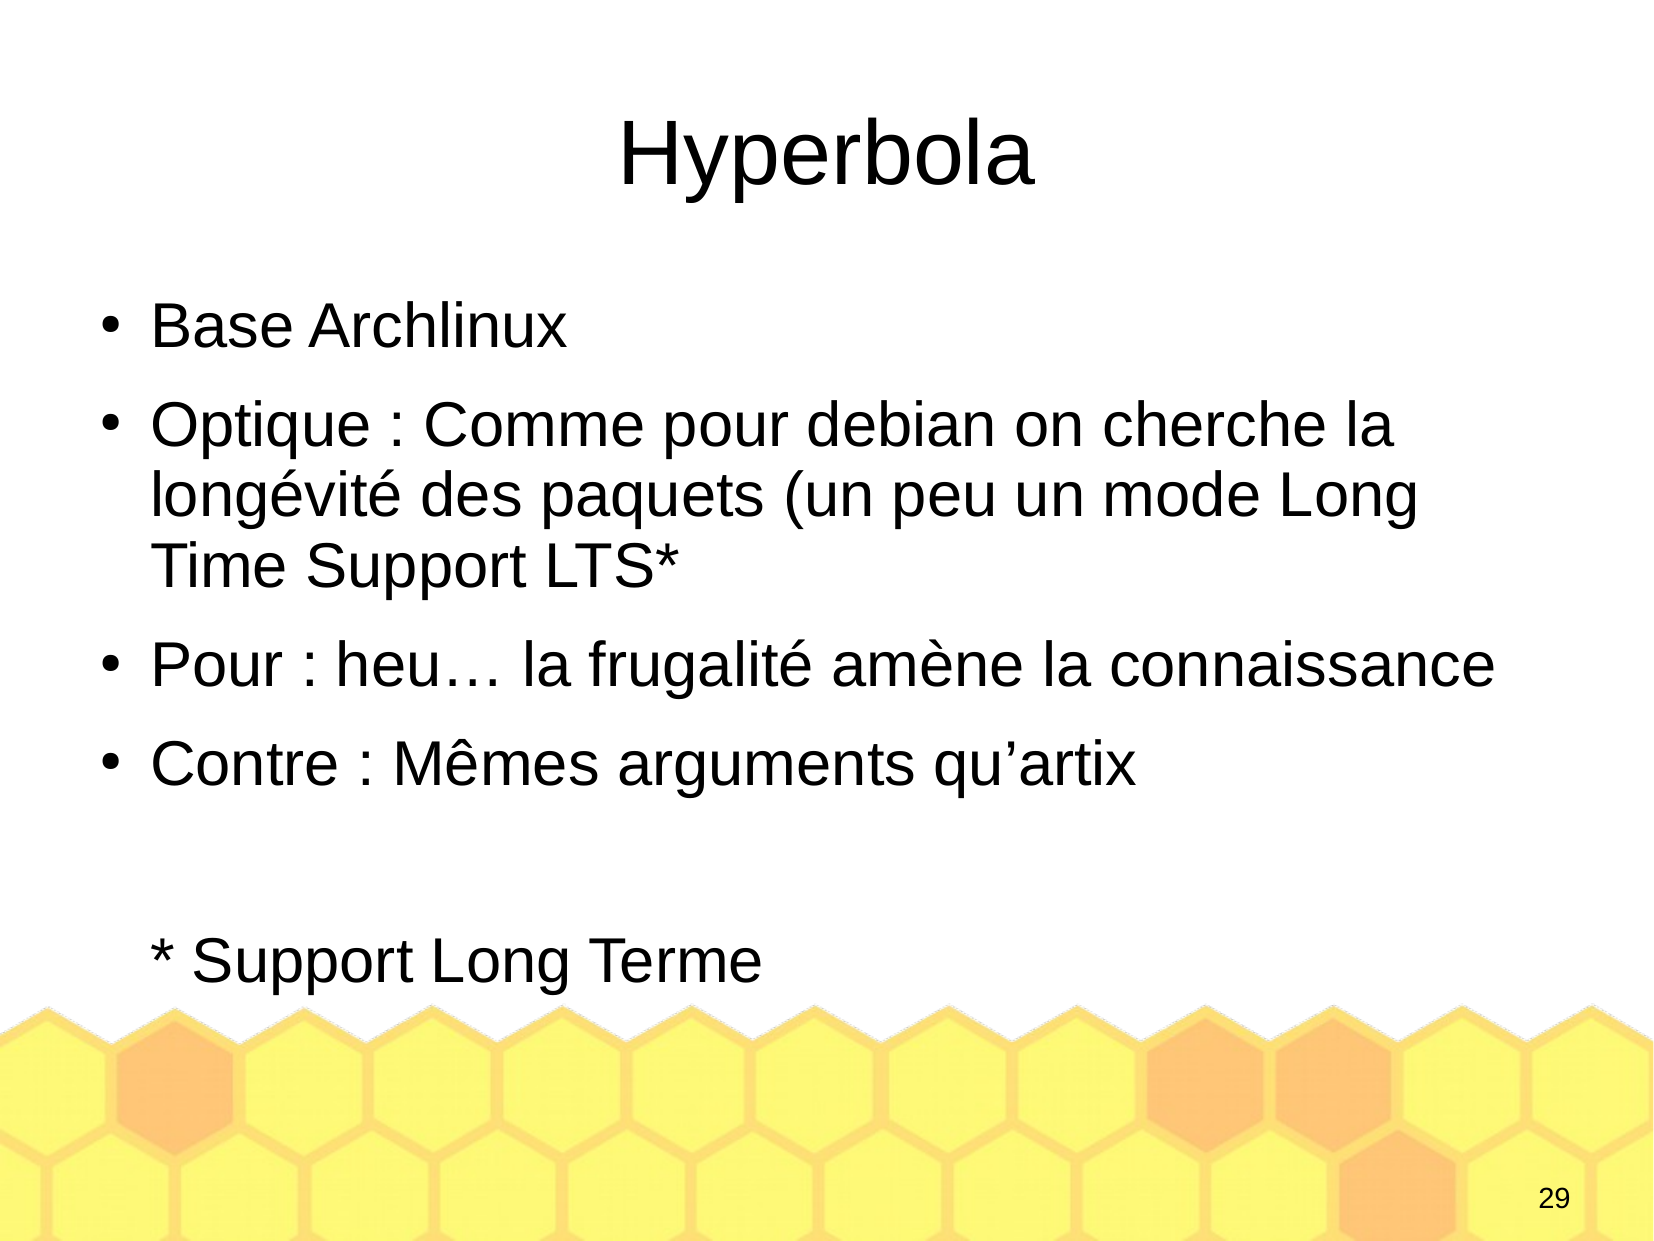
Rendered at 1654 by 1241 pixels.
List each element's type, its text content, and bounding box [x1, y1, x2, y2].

list Base Archlinux Optique : Comme pour debian on cherche la longévité des paquets (un peu un mode Long Time Support LTS* Pour : heu… la frugalité amène la connaissance Contre : Mêmes arguments qu’artix * Support Long Terme [82, 290, 1571, 1010]
title Hyperbola [82, 49, 1571, 257]
picture [0, 1001, 1654, 1241]
